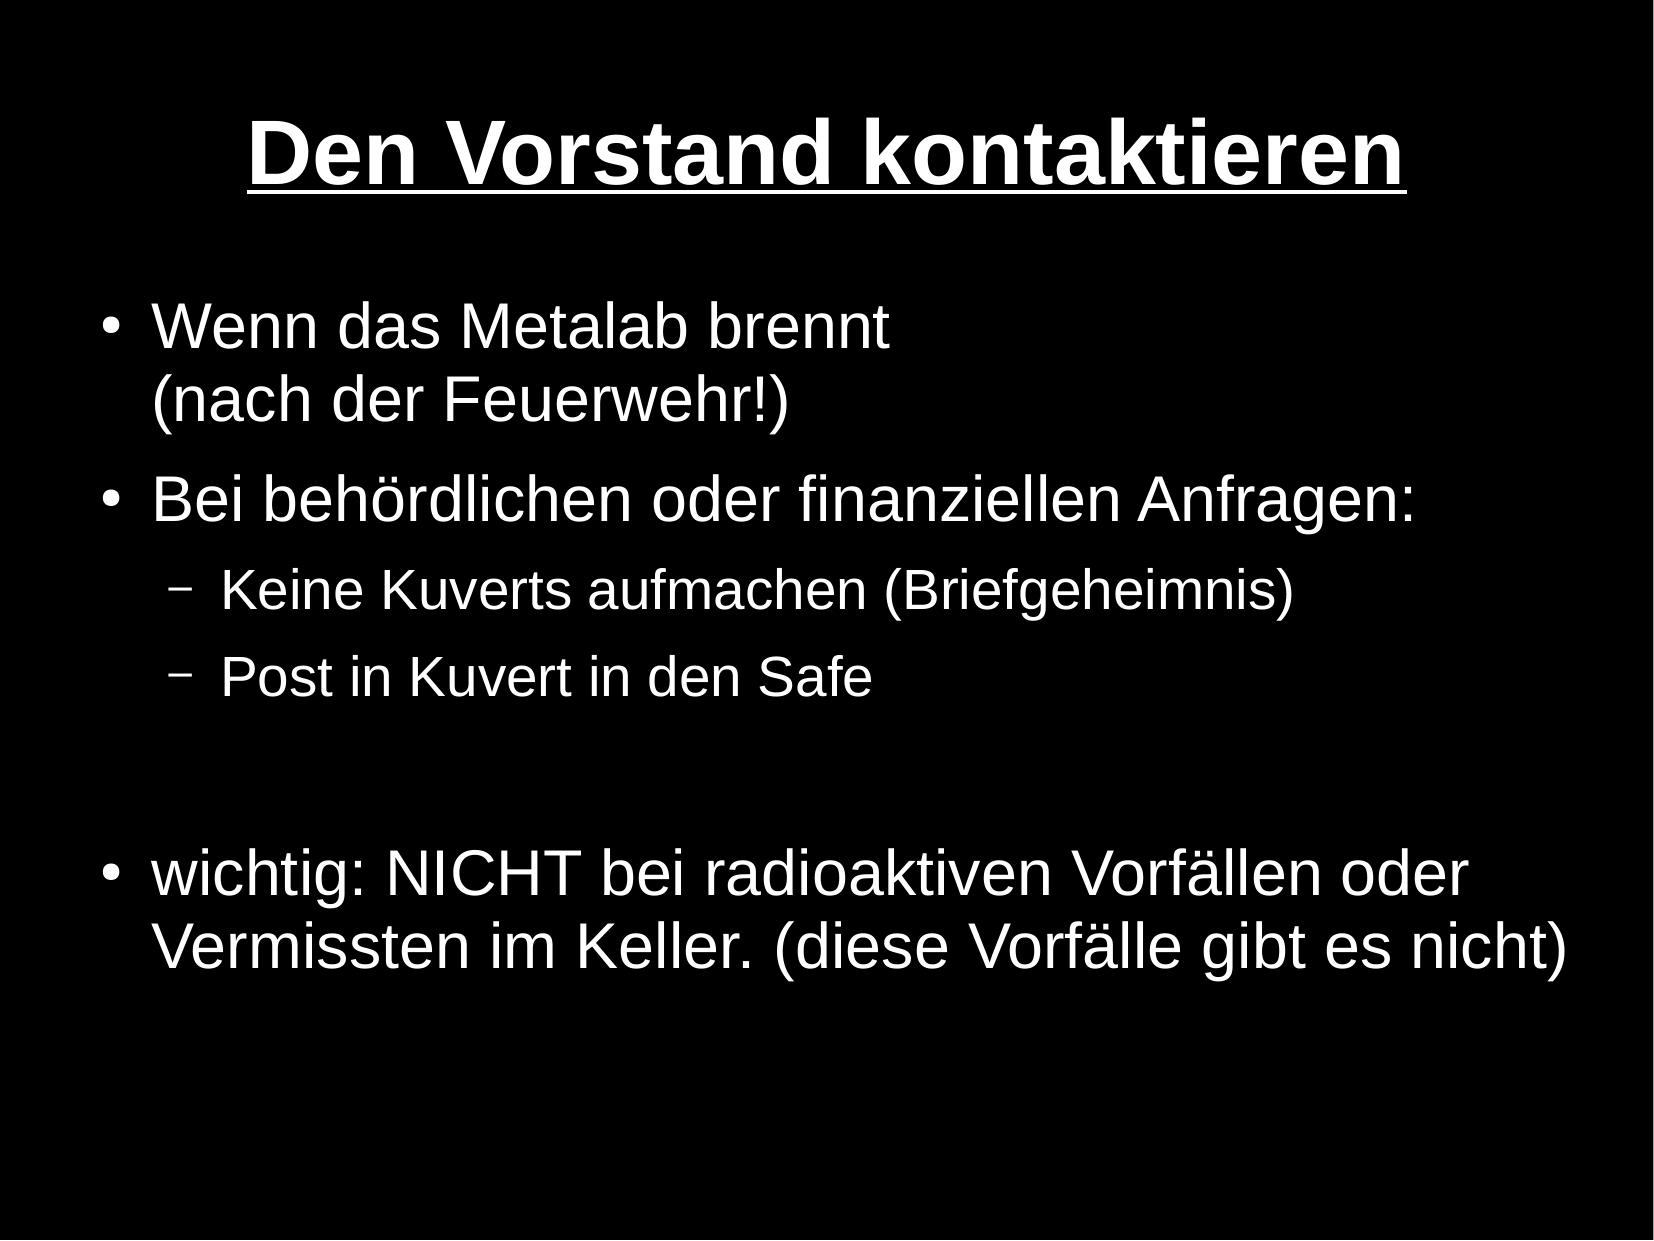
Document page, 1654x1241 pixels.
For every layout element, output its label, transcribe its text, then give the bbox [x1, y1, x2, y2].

title Den Vorstand kontaktieren [82, 49, 1571, 257]
list Wenn das Metalab brennt (nach der Feuerwehr!) Bei behördlichen oder finanziellen Anfragen: Keine Kuverts aufmachen (Briefgeheimnis) Post in Kuvert in den Safe wichtig: NICHT bei radioaktiven Vorfällen oder Vermissten im Keller. (diese Vorfälle gibt es nicht) [82, 290, 1571, 1010]
